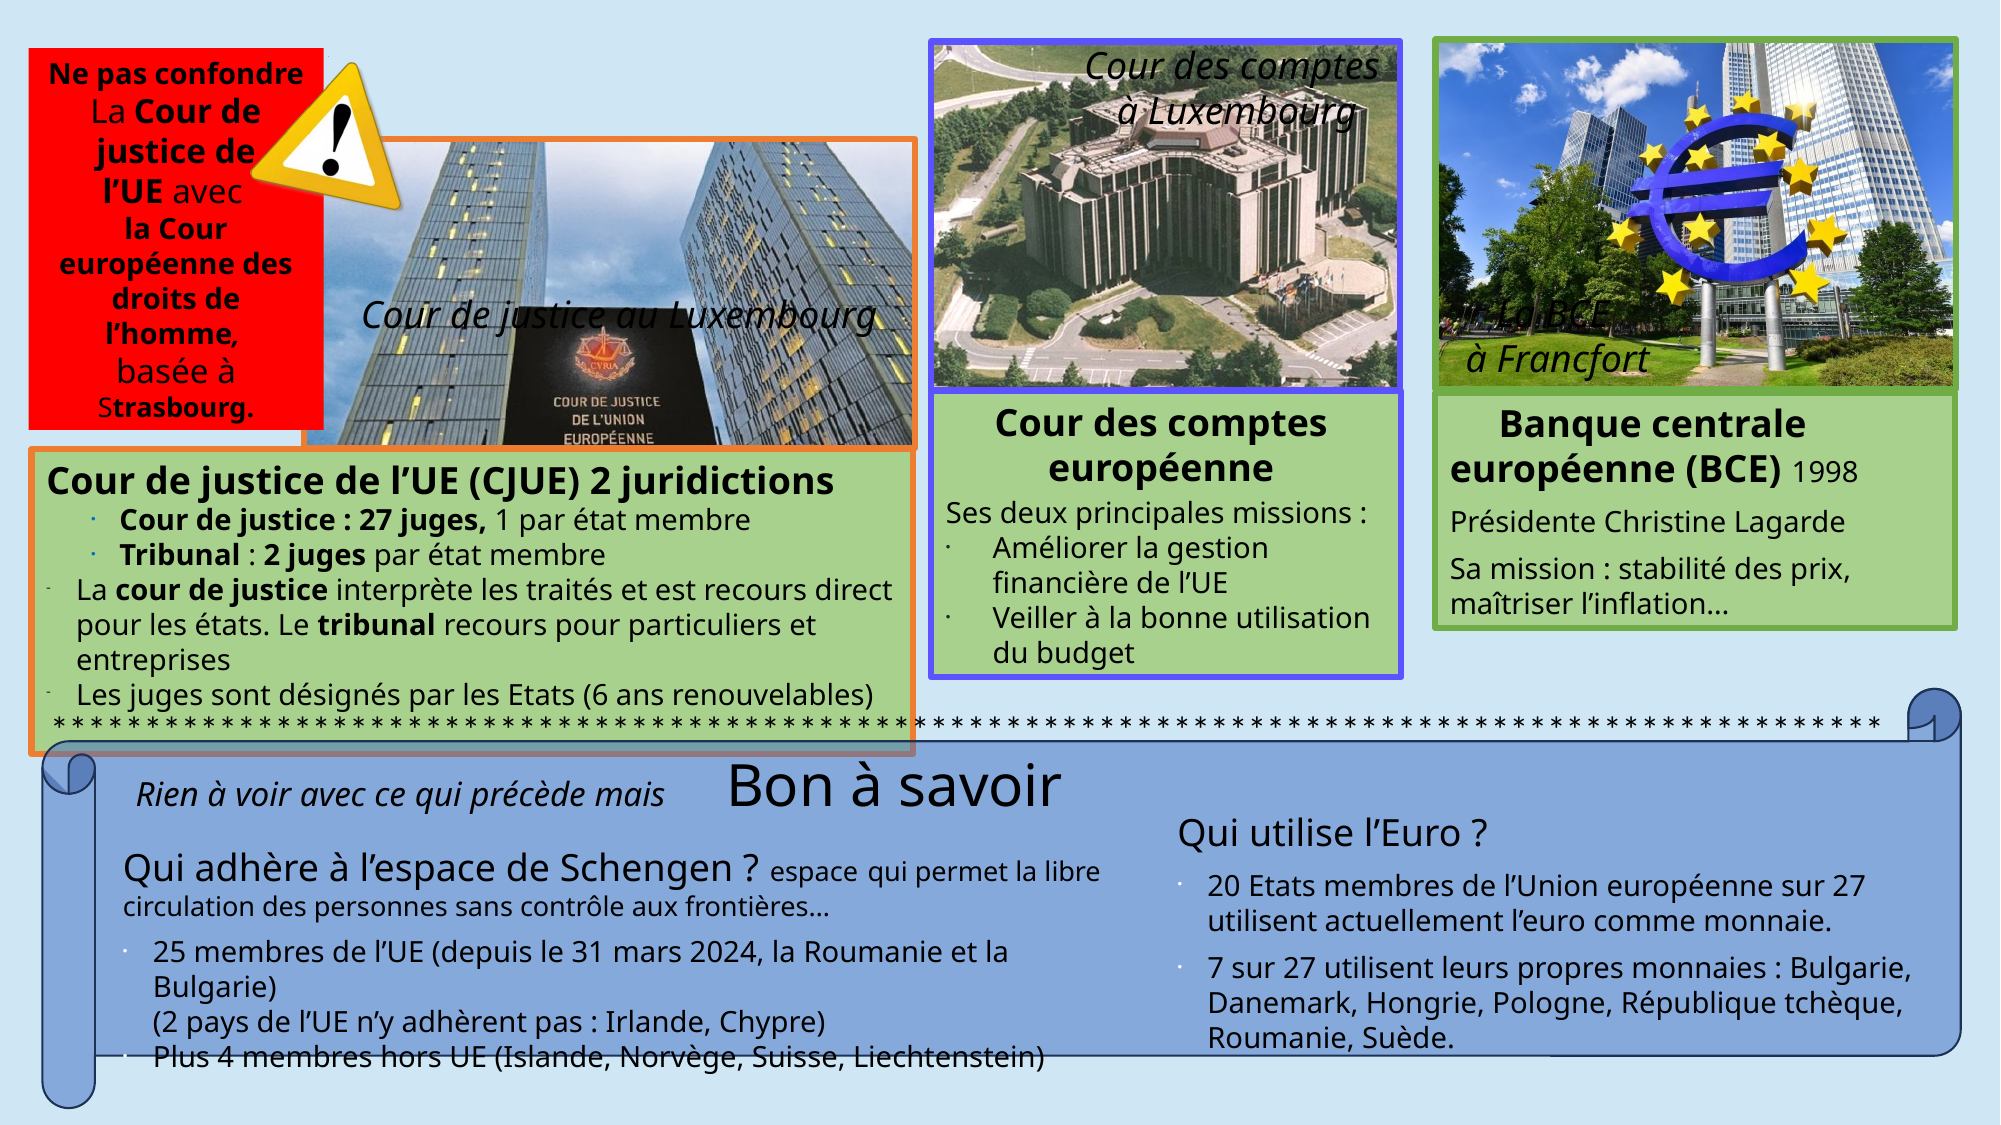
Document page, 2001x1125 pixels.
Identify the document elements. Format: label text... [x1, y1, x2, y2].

text_box Cour des comptes européenne Ses deux principales missions : Améliorer la gestion financière de l’UE Veiller à la bonne utilisation du budget [931, 393, 1402, 678]
text_box Rien à voir avec ce qui précède mais Bon à savoir [120, 741, 1166, 826]
picture [934, 44, 1398, 387]
picture [247, 45, 913, 446]
text_box Qui adhère à l’espace de Schengen ? espace qui permet la libre circulation des personnes sans contrôle aux frontières… 25 membres de l’UE (depuis le 31 mars 2024, la Roumanie et la Bulgarie) (2 pays de l’UE n’y adhèrent pas : Irlande, Chypre) Plus 4 membres hors UE (Islande, Norvège, Suisse, Liechtenstein) [108, 836, 1153, 1082]
text_box La BCE à Francfort [1438, 282, 1677, 388]
text_box Cour des comptes à Luxembourg [1066, 34, 1409, 140]
picture [1438, 42, 1953, 386]
text_box Ne pas confondre La Cour de justice de l’UE avec la Cour européenne des droits de l’homme, basée à Strasbourg. [28, 48, 324, 430]
text_box ************************************************************************************************** [35, 698, 1954, 759]
text_box Banque centrale européenne (BCE) 1998 Présidente Christine Lagarde Sa mission : stabilité des prix, maîtriser l’inflation… [1435, 393, 1956, 628]
text_box Qui utilise l’Euro ? 20 Etats membres de l’Union européenne sur 27 utilisent actuellement l’euro comme monnaie. 7 sur 27 utilisent leurs propres monnaies : Bulgarie, Danemark, Hongrie, Pologne, République tchèque, Roumanie, Suède. [1162, 802, 1931, 1062]
text_box [1166, 688, 1961, 1056]
text_box Cour de justice de l’UE (CJUE) 2 juridictions Cour de justice : 27 juges, 1 par état membre Tribunal : 2 juges par état membre La cour de justice interprète les traités et est recours direct pour les états. Le tribunal recours pour particuliers et entreprises Les juges sont désignés par les Etats (6 ans renouvelables) [31, 449, 914, 754]
text_box [42, 759, 1162, 1109]
text_box Cour de justice au Luxembourg [346, 283, 918, 344]
